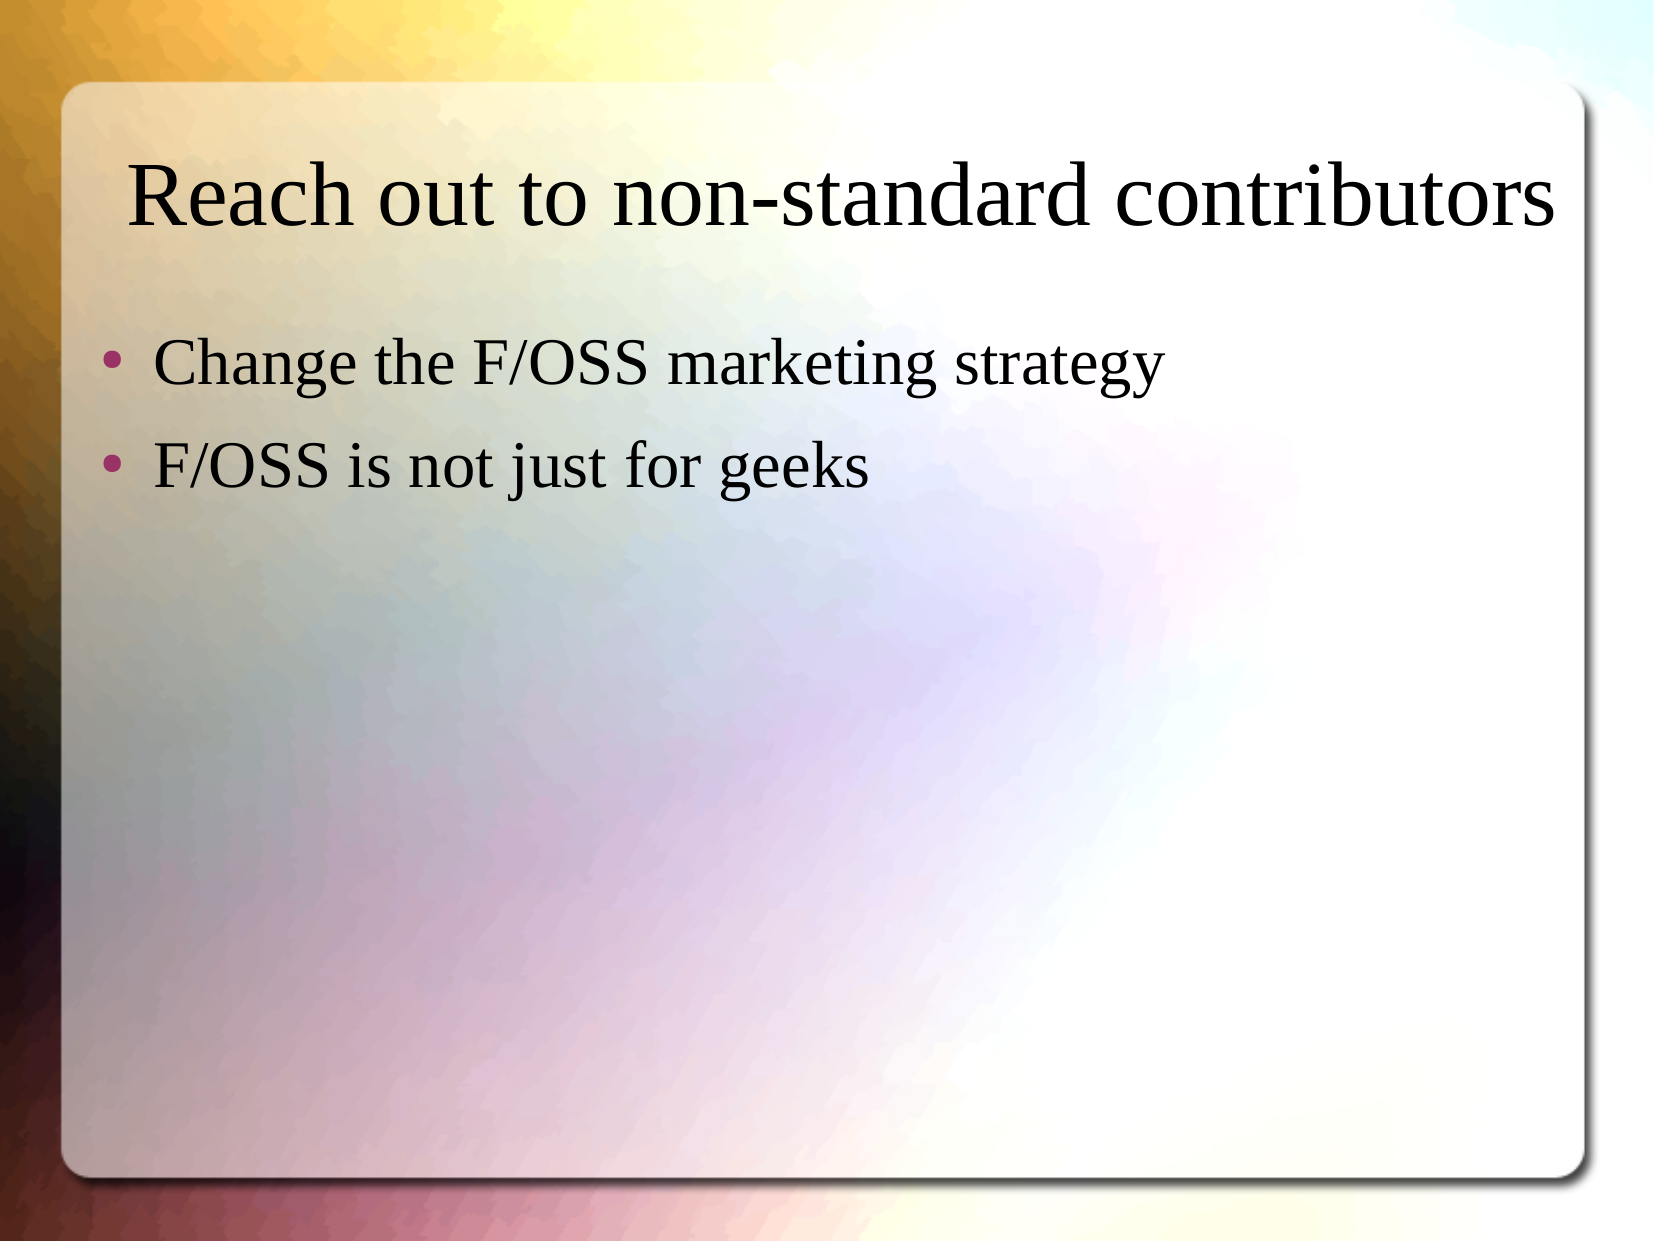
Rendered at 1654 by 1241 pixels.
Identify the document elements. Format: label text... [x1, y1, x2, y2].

picture [0, 0, 1654, 1241]
list Change the F/OSS marketing strategy F/OSS is not just for geeks [82, 324, 1571, 1129]
title Reach out to non-standard contributors [82, 98, 1571, 291]
